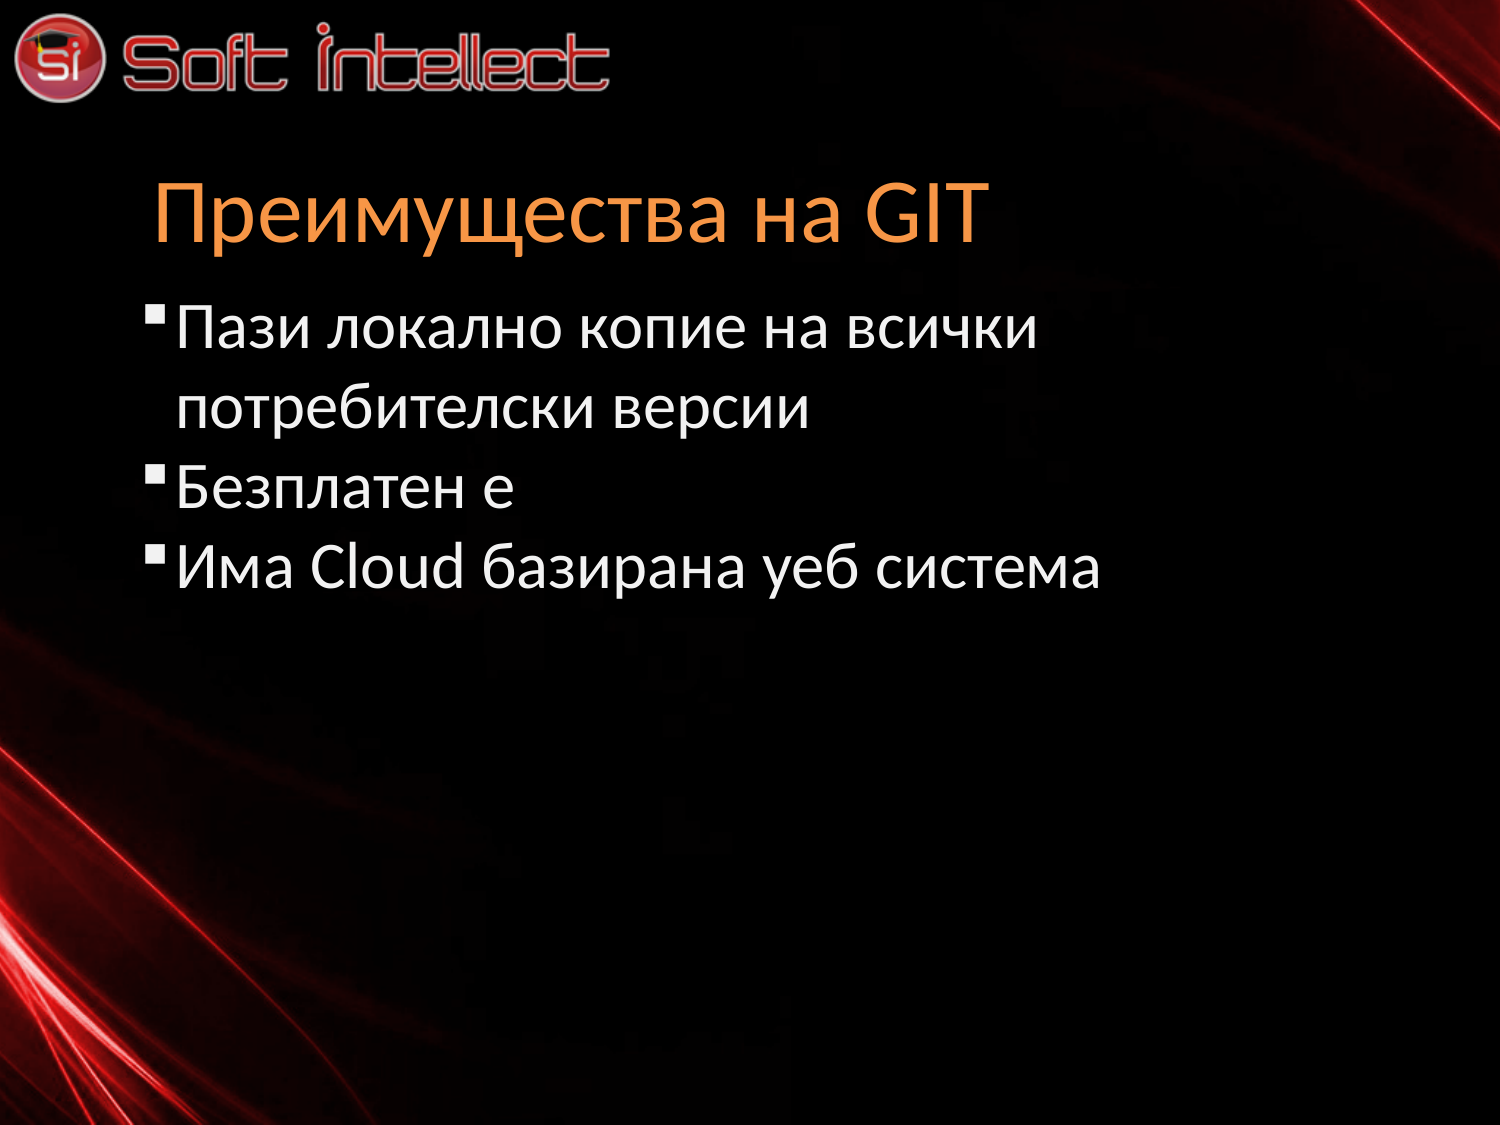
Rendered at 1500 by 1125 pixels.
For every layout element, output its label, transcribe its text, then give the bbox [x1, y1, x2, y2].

picture [0, 0, 1500, 1125]
text_box Преимущества на GIT [137, 112, 1488, 300]
text_box Пази локално копие на всички потребителски версии Безплатен е Има Cloud базирана уеб система [125, 274, 1375, 1018]
